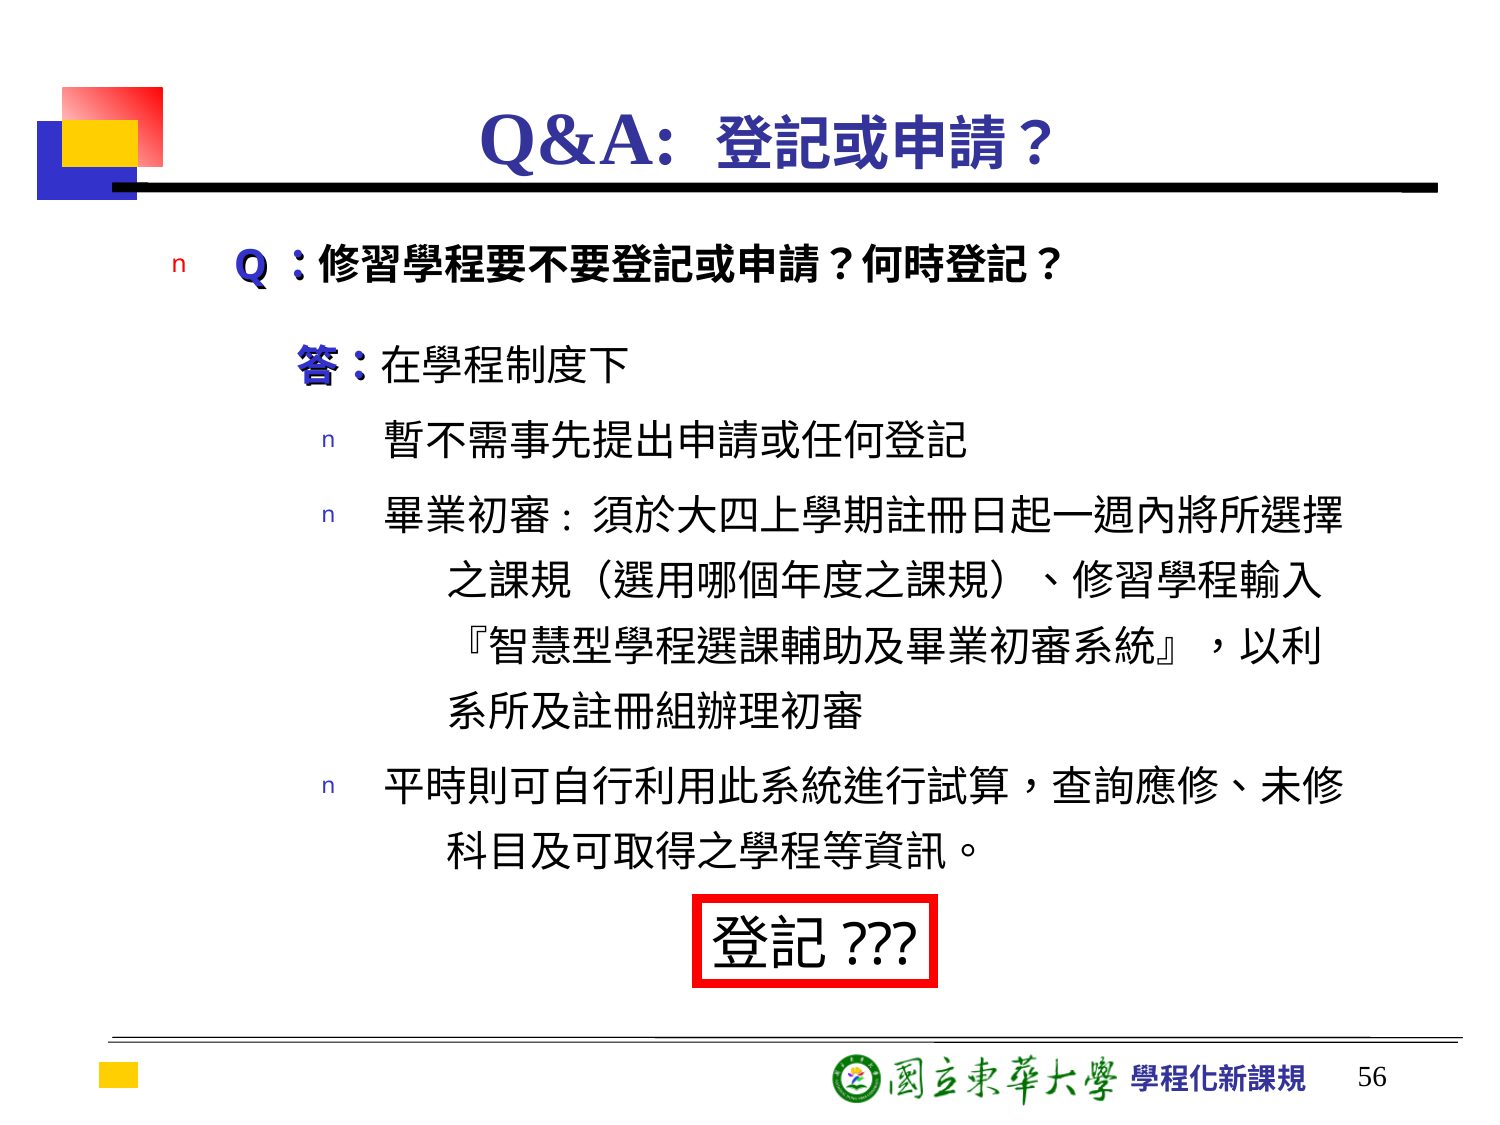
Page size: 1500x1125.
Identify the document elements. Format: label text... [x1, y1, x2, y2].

text_box 登記??? [697, 899, 933, 984]
list Q：修習學程要不要登記或申請？何時登記？ 答：在學程制度下 暫不需事先提出申請或任何登記 畢業初審: 須於大四上學期註冊日起一週內將所選擇之課規（選用哪個年度之課規）、修習學程輸入『智慧型學程選課輔助及畢業初審系統』，以利系所及註冊組辦理初審 平時則可自行利用此系統進行試算，查詢應修、未修科目及可取得之學程等資訊。 [156, 230, 1372, 908]
title Q&A: 登記或申請？ [174, 75, 1369, 188]
text_box 56 [1342, 1050, 1468, 1101]
